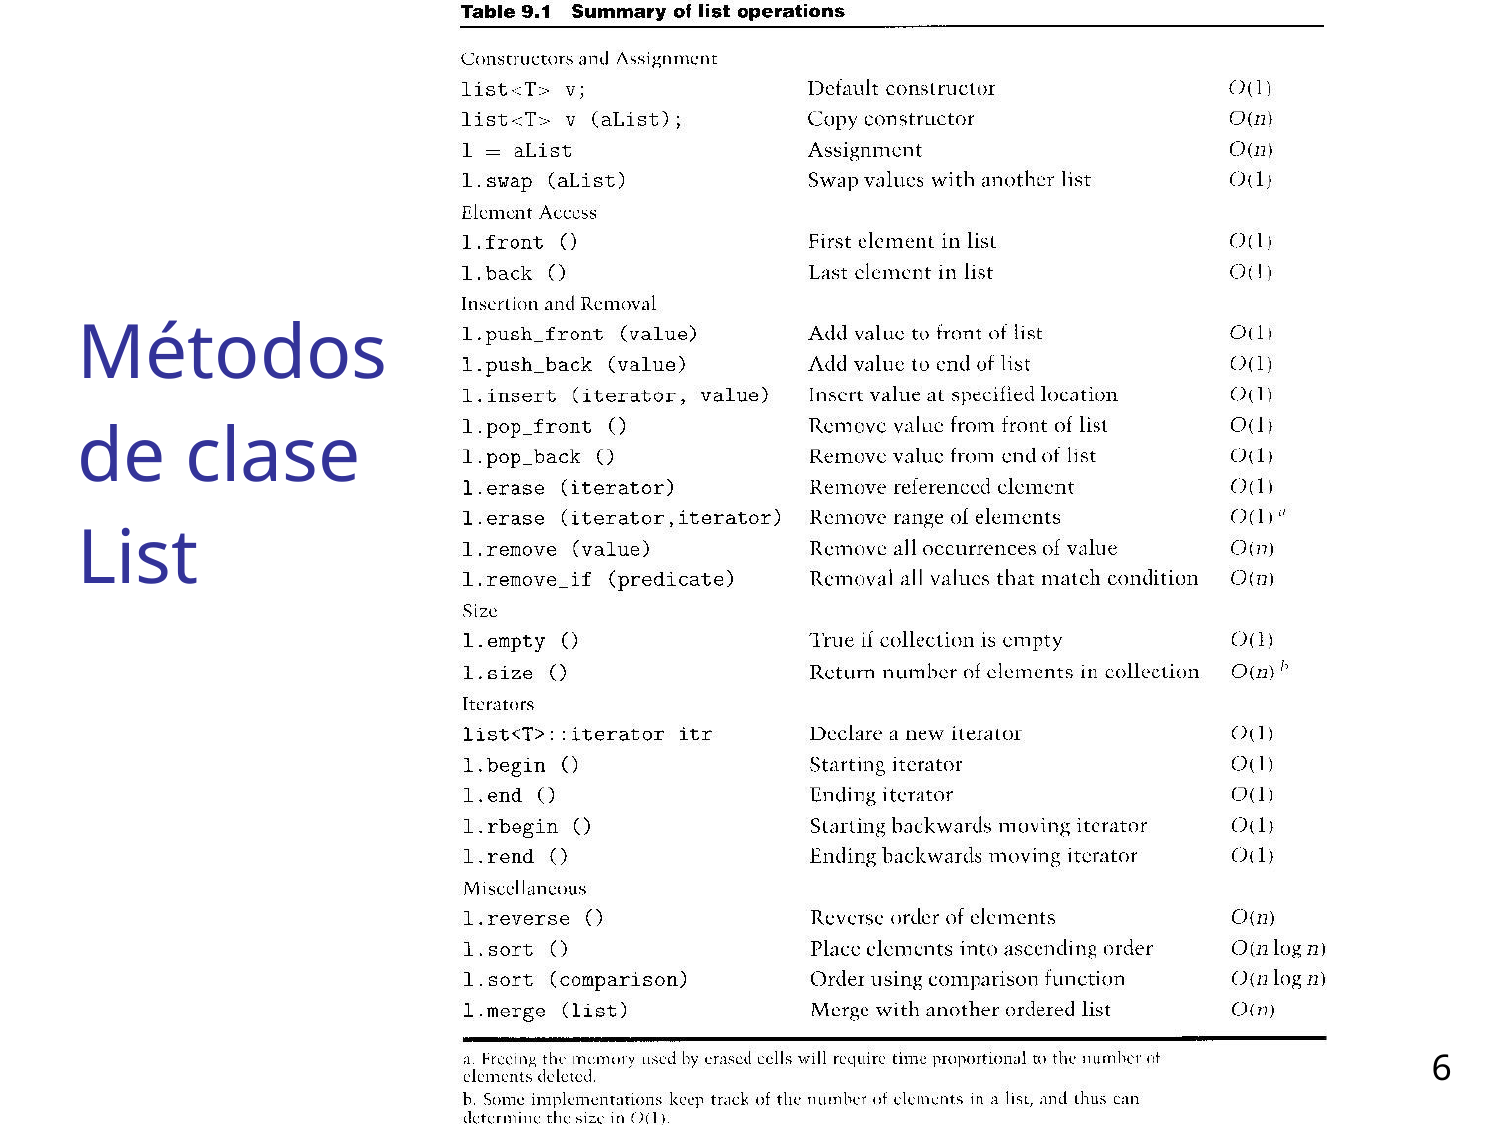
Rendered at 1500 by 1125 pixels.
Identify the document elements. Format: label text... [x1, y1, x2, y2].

picture [458, 0, 1327, 1125]
title Métodos de clase List [62, 287, 438, 613]
